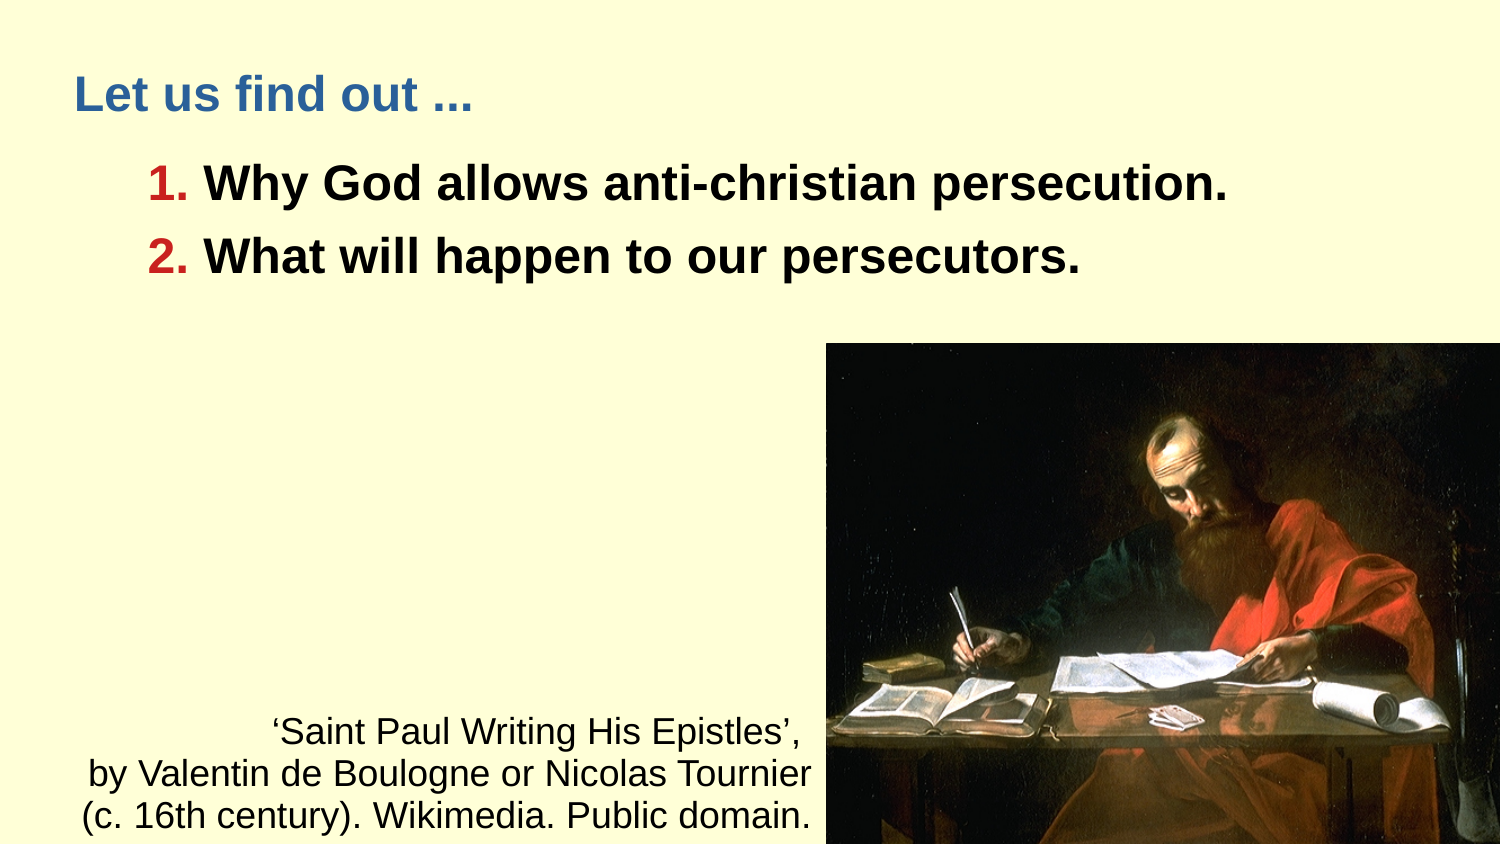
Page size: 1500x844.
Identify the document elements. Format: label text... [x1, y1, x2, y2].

picture [826, 343, 1500, 844]
text_box 1. Why God allows anti-christian persecution. 2. What will happen to our persecutors. [59, 147, 1473, 296]
text_box ‘Saint Paul Writing His Epistles’, by Valentin de Boulogne or Nicolas Tournier (c. 16th century). Wikimedia. Public domain. [59, 703, 826, 844]
text_box Let us find out ... [59, 59, 1182, 130]
